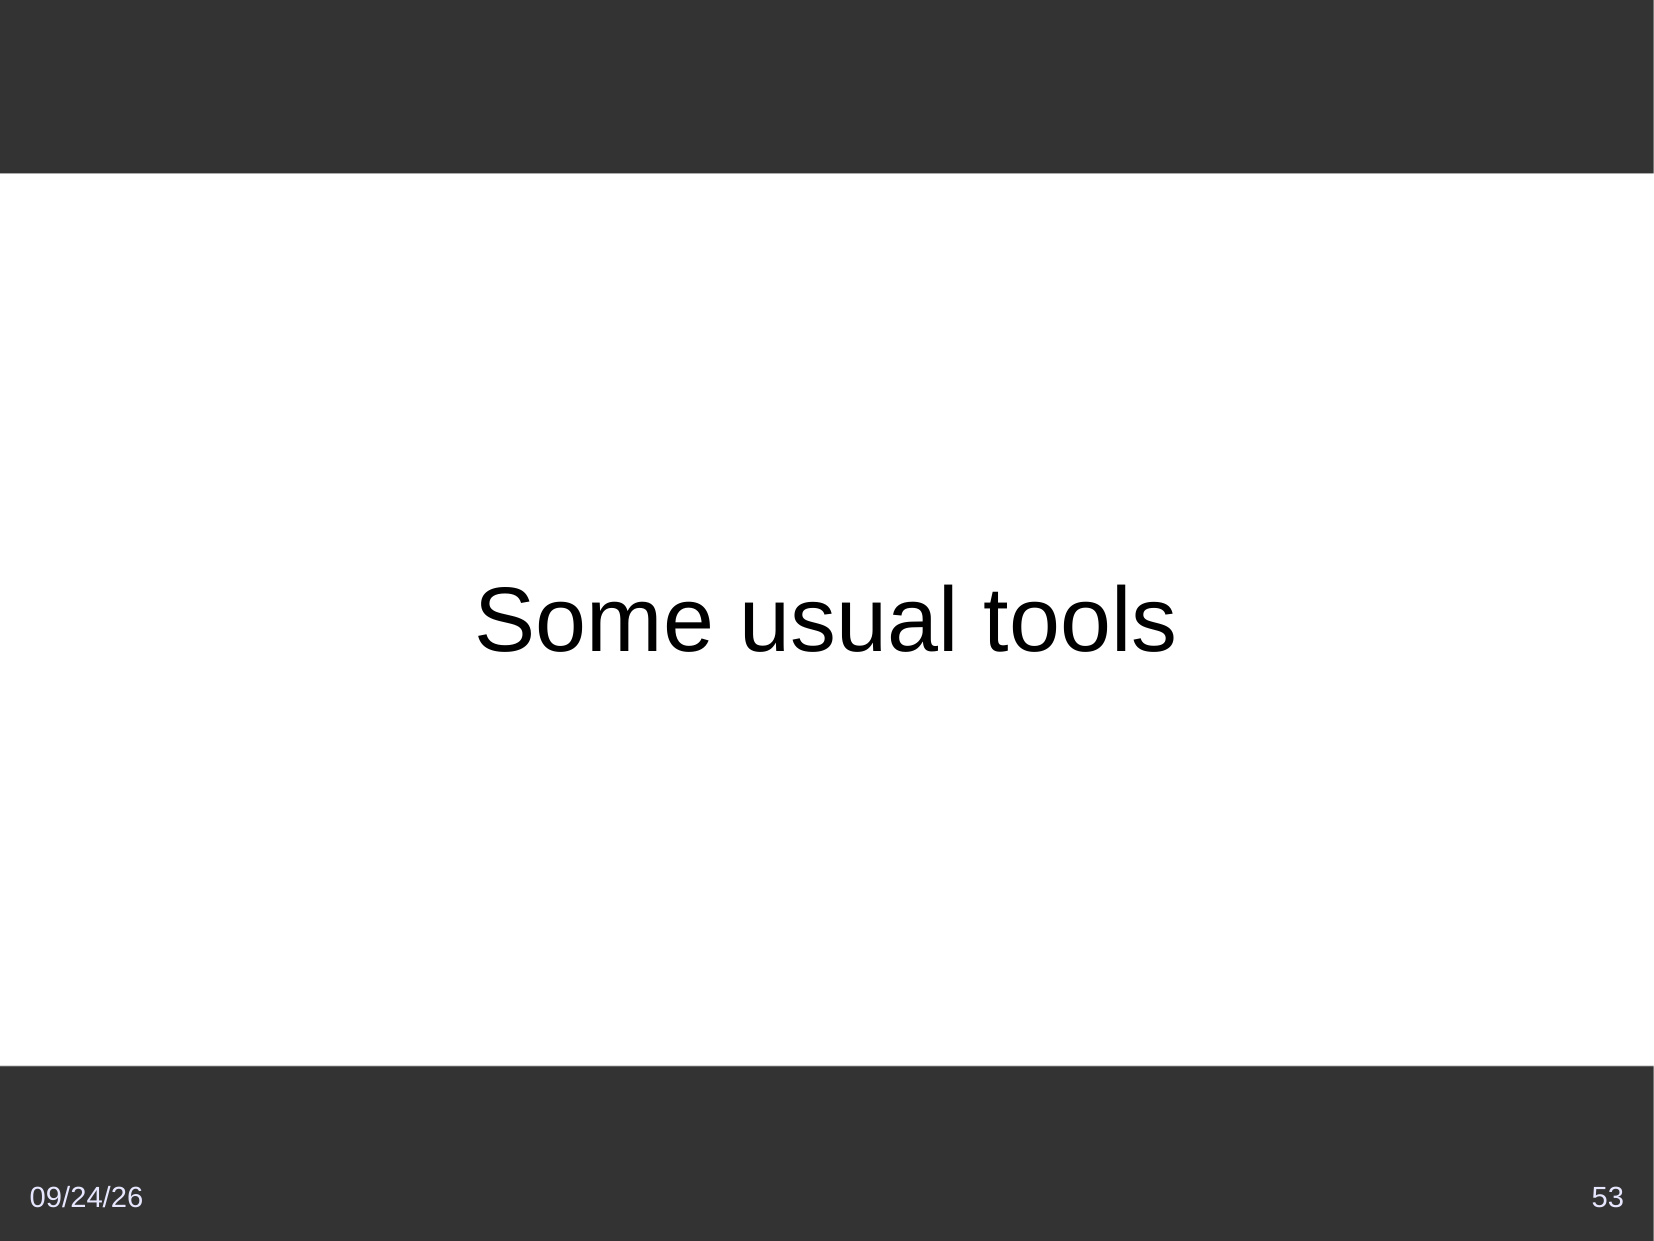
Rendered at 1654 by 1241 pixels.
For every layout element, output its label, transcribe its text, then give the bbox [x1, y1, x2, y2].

subtitle Some usual tools [29, 214, 1625, 1027]
picture [0, 0, 1654, 1241]
